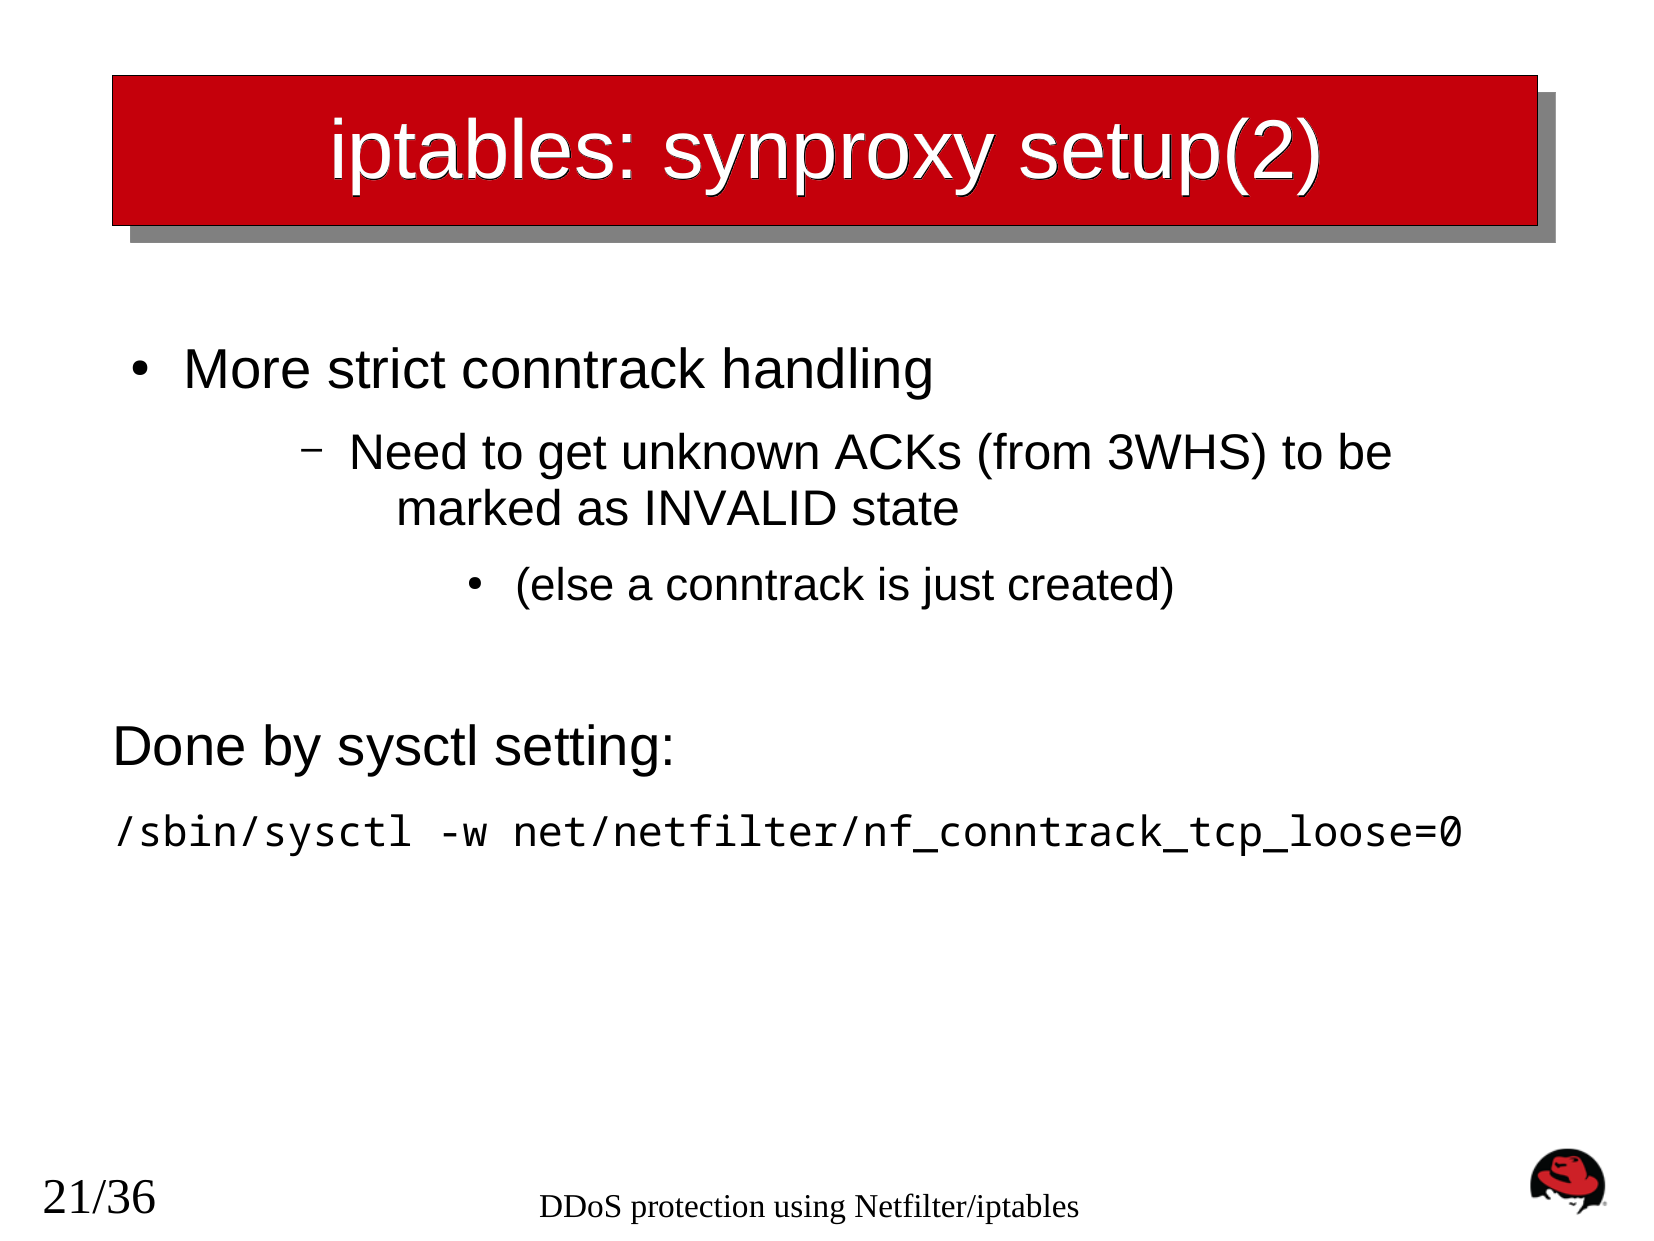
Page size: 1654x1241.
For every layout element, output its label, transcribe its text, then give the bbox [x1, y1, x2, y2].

title iptables: synproxy setup(2) [116, 75, 1538, 226]
picture [1529, 1146, 1613, 1224]
list More strict conntrack handling Need to get unknown ACKs (from 3WHS) to be marked as INVALID state (else a conntrack is just created) Done by sysctl setting: /sbin/sysctl -w net/netfilter/nf_conntrack_tcp_loose=0 [112, 337, 1538, 1126]
